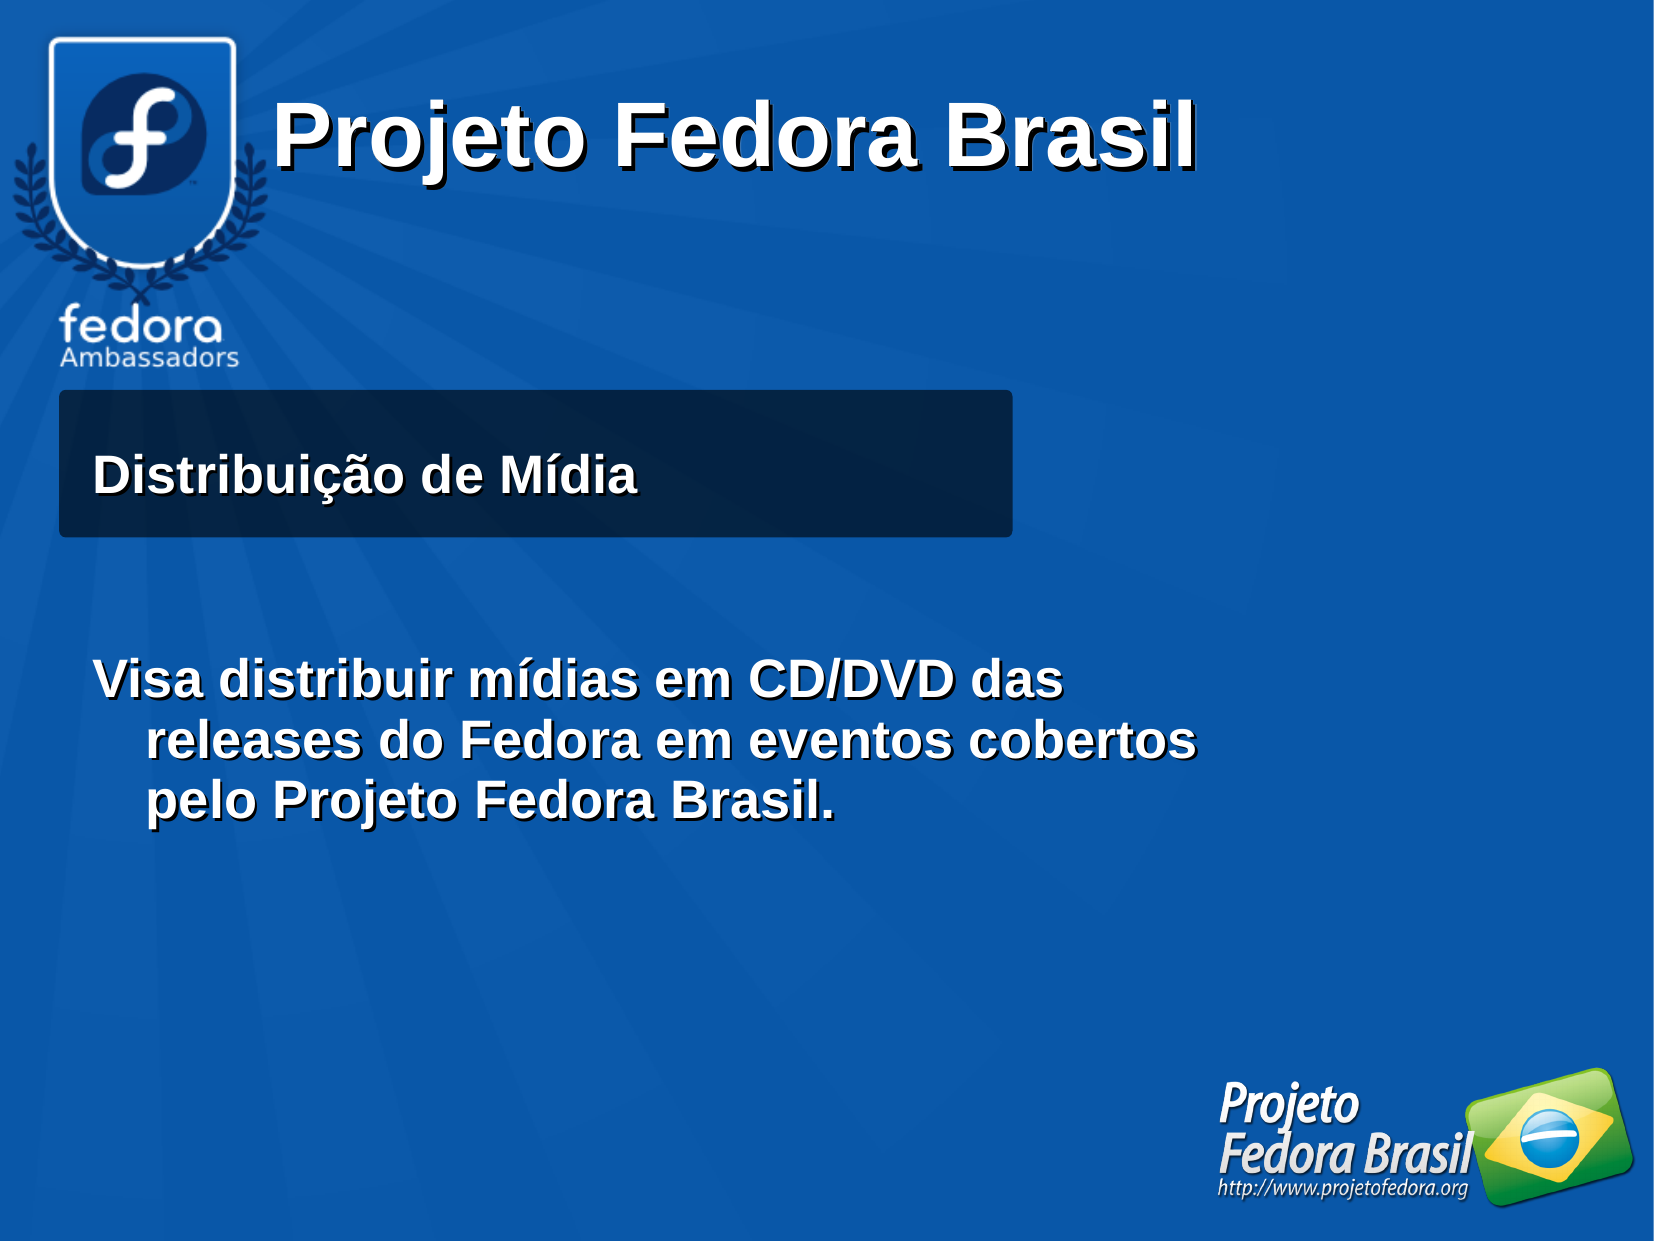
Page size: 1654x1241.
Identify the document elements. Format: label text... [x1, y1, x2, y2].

text_box [59, 389, 1013, 538]
list Distribuição de Mídia Visa distribuir mídias em CD/DVD das releases do Fedora em eventos cobertos pelo Projeto Fedora Brasil. [75, 444, 1201, 1241]
title Projeto Fedora Brasil [271, 39, 1654, 232]
picture [0, 0, 1654, 1241]
